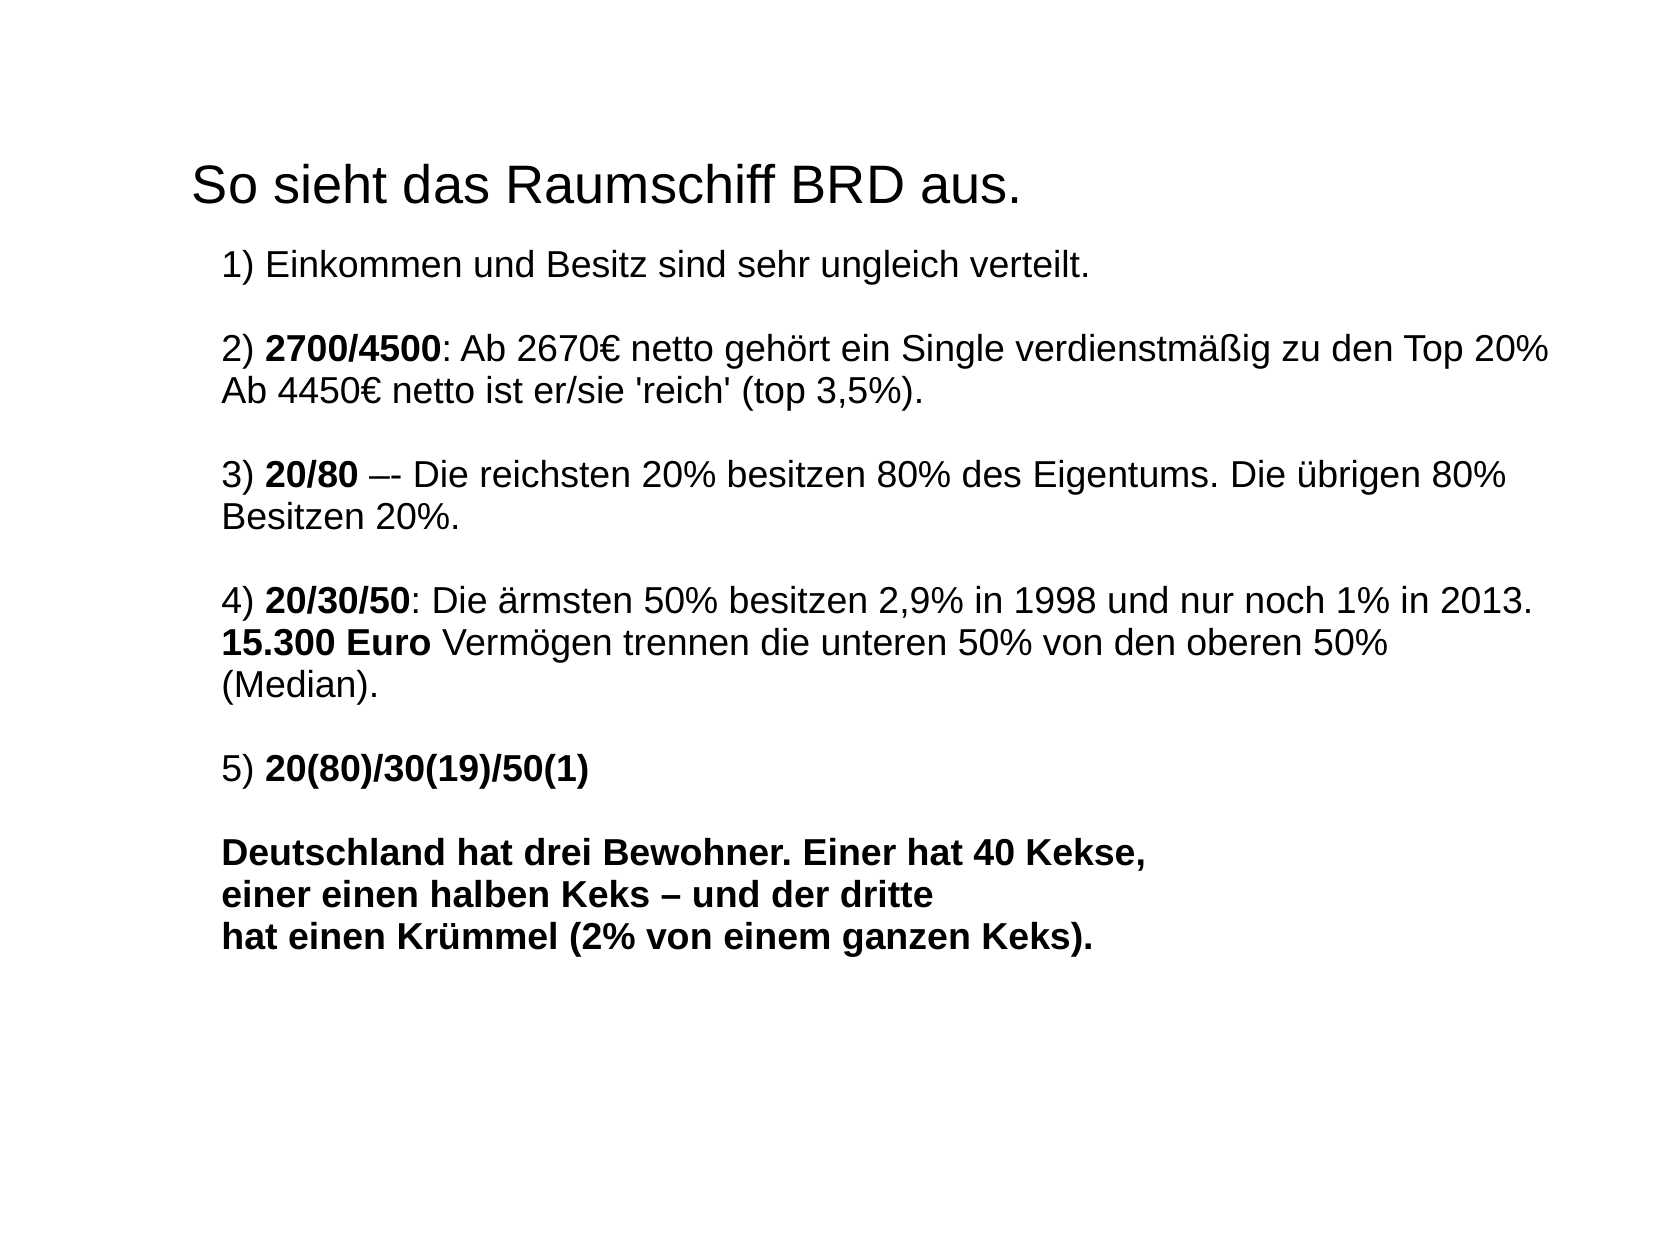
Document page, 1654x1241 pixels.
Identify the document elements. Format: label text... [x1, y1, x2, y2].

text_box 1) Einkommen und Besitz sind sehr ungleich verteilt. 2) 2700/4500: Ab 2670€ netto gehört ein Single verdienstmäßig zu den Top 20% Ab 4450€ netto ist er/sie 'reich' (top 3,5%). 3) 20/80 –- Die reichsten 20% besitzen 80% des Eigentums. Die übrigen 80% Besitzen 20%. 4) 20/30/50: Die ärmsten 50% besitzen 2,9% in 1998 und nur noch 1% in 2013. 15.300 Euro Vermögen trennen die unteren 50% von den oberen 50% (Median). 5) 20(80)/30(19)/50(1) Deutschland hat drei Bewohner. Einer hat 40 Kekse, einer einen halben Keks – und der dritte hat einen Krümmel (2% von einem ganzen Keks). [206, 236, 1565, 1063]
text_box So sieht das Raumschiff BRD aus. [177, 147, 1055, 223]
